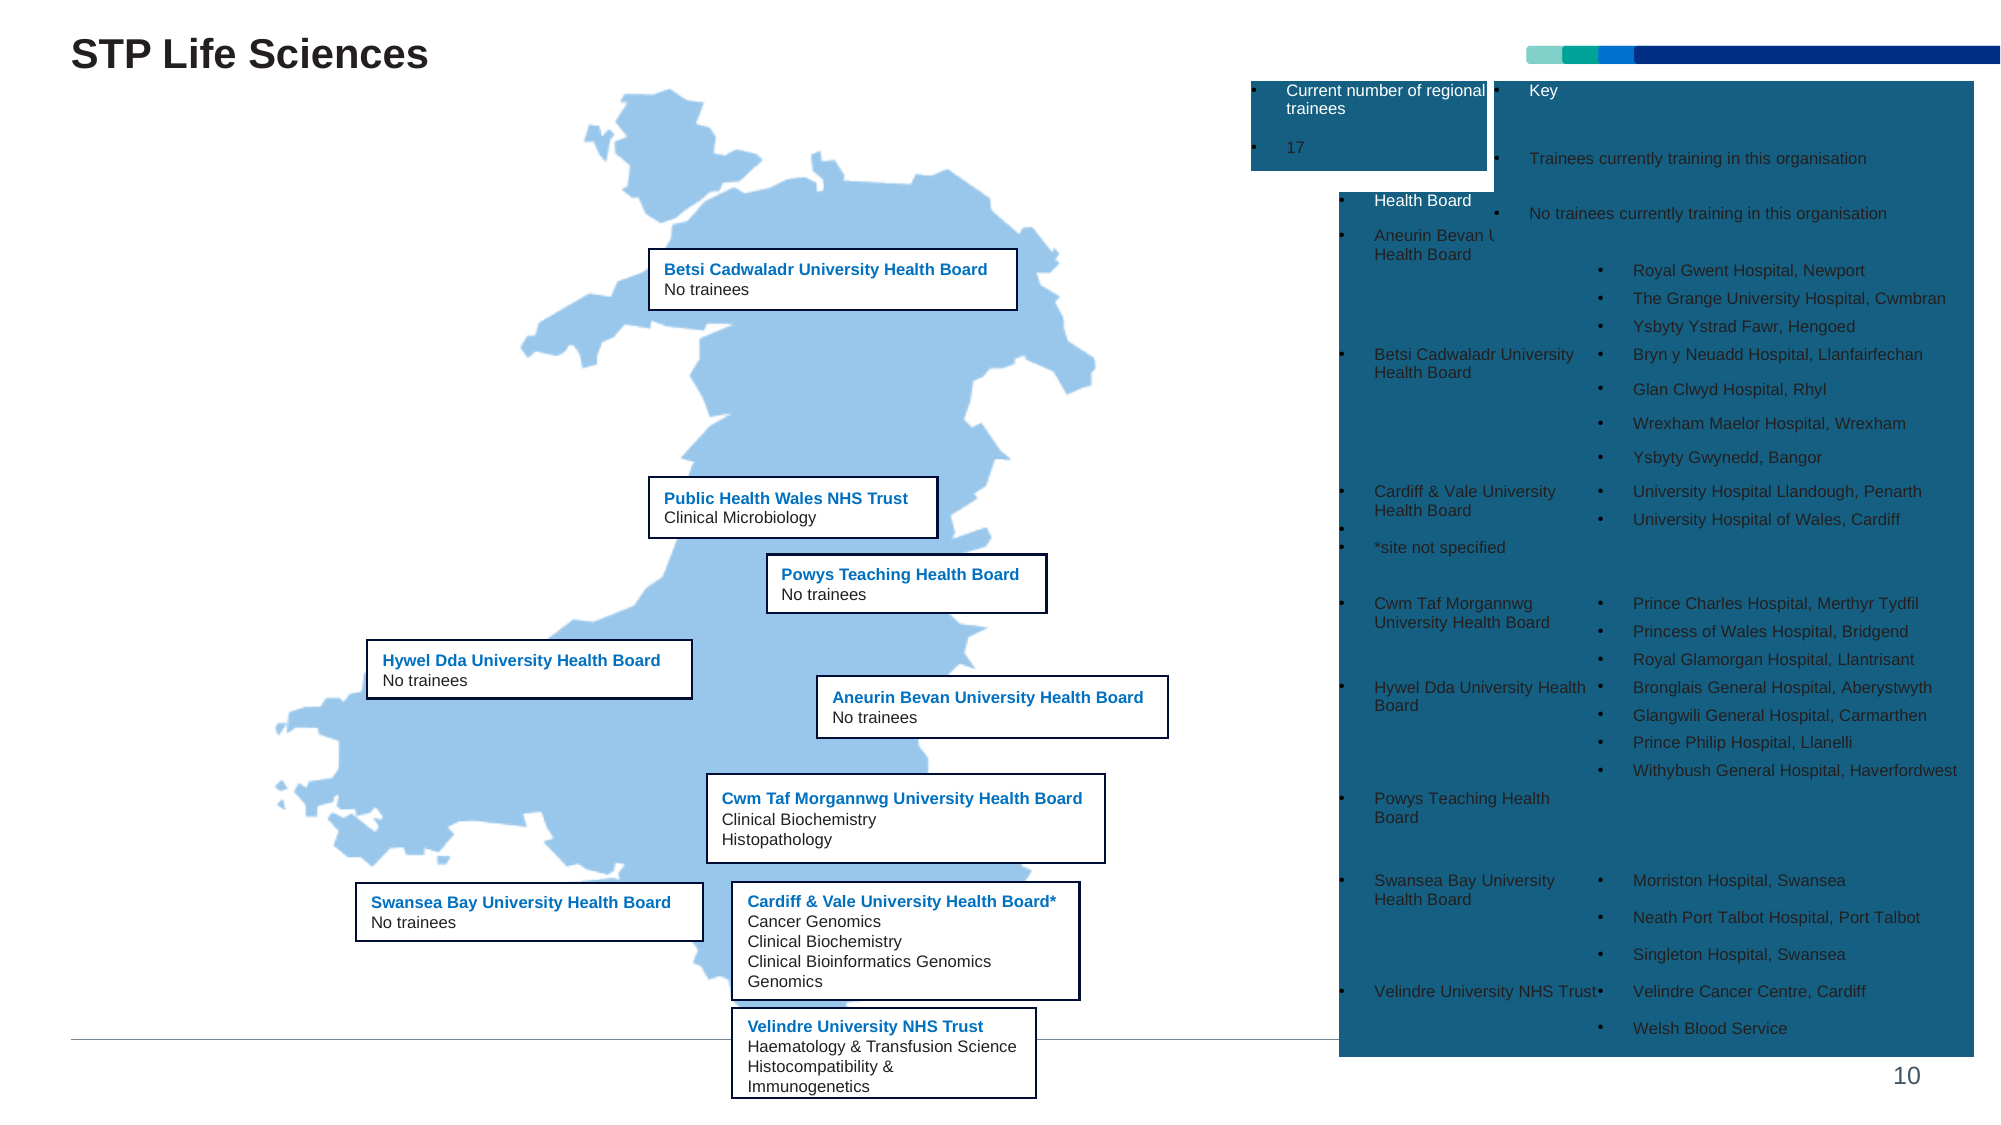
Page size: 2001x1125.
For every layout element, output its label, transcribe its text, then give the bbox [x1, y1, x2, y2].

table_cell Glangwili General Hospital, Carmarthen [1598, 706, 1974, 734]
table_cell Neath Port Talbot Hospital, Port Talbot [1598, 909, 1974, 945]
text_box Cardiff & Vale University Health Board* Cancer Genomics Clinical Biochemistry Clinical Bioinformatics Genomics Genomics [732, 882, 1080, 1000]
title STP Life Sciences [70, 32, 1513, 79]
table_header Health Board [1339, 192, 1494, 226]
text_box Hywel Dda University Health Board No trainees [367, 640, 692, 699]
table_cell The Grange University Hospital, Cwmbran [1598, 289, 1974, 317]
table_cell Trainees currently training in this organisation [1494, 149, 1913, 205]
table_cell Princess of Wales Hospital, Bridgend [1598, 622, 1974, 650]
table_cell Glan Clwyd Hospital, Rhyl [1598, 380, 1974, 414]
table_cell Cardiff & Vale University Health Board *site not specified [1339, 482, 1598, 594]
text_box Cwm Taf Morgannwg University Health Board Clinical Biochemistry Histopathology [707, 774, 1105, 863]
table_cell Cwm Taf Morgannwg University Health Board [1339, 594, 1598, 678]
text_box Public Health Wales NHS Trust Clinical Microbiology [649, 477, 938, 538]
table_cell Swansea Bay University Health Board [1339, 872, 1598, 982]
table_cell Singleton Hospital, Swansea [1598, 945, 1974, 982]
table_cell Prince Charles Hospital, Merthyr Tydfil [1598, 594, 1974, 622]
table_cell University Hospital Llandough, Penarth [1598, 482, 1974, 510]
table_cell Hywel Dda University Health Board [1339, 678, 1598, 790]
picture [169, 79, 1205, 1063]
table_cell Velindre University NHS Trust [1339, 982, 1598, 1057]
table_cell Morriston Hospital, Swansea [1598, 872, 1974, 909]
table_cell Betsi Cadwaladr University Health Board [1339, 345, 1598, 482]
table_cell Wrexham Maelor Hospital, Wrexham [1598, 414, 1974, 448]
table_cell No trainees currently training in this organisation [1494, 205, 1913, 260]
table_cell 17 [1251, 138, 1487, 171]
table_cell [1598, 790, 1974, 872]
table_cell University Hospital of Wales, Cardiff [1598, 510, 1974, 594]
text_box Velindre University NHS Trust Haematology & Transfusion Science Histocompatibility & Immunogenetics [732, 1008, 1036, 1098]
table_cell Velindre Cancer Centre, Cardiff [1598, 982, 1974, 1019]
table_cell Ysbyty Ystrad Fawr, Hengoed [1598, 317, 1974, 345]
table_cell Bryn y Neuadd Hospital, Llanfairfechan [1598, 345, 1974, 380]
table_header Key [1494, 81, 1913, 149]
table_header Current number of regional trainees [1251, 81, 1487, 138]
table_cell Royal Glamorgan Hospital, Llantrisant [1598, 650, 1974, 678]
table_cell [1913, 149, 1974, 205]
table_cell [1913, 205, 1974, 260]
table_cell Welsh Blood Service [1598, 1019, 1974, 1057]
text_box Aneurin Bevan University Health Board No trainees [817, 676, 1168, 738]
table_cell Royal Gwent Hospital, Newport [1598, 261, 1974, 289]
table_header [1913, 81, 1974, 149]
text_box Powys Teaching Health Board No trainees [767, 554, 1047, 613]
table_cell Prince Philip Hospital, Llanelli [1598, 734, 1974, 762]
text_box Betsi Cadwaladr University Health Board No trainees [649, 249, 1017, 310]
table_cell Aneurin Bevan University Health Board [1339, 226, 1598, 345]
table_cell Withybush General Hospital, Haverfordwest [1598, 762, 1974, 790]
table_cell Ysbyty Gwynedd, Bangor [1598, 448, 1974, 482]
text_box Swansea Bay University Health Board No trainees [356, 883, 703, 941]
table_cell Powys Teaching Health Board [1339, 790, 1598, 872]
table_cell Bronglais General Hospital, Aberystwyth [1598, 678, 1974, 706]
